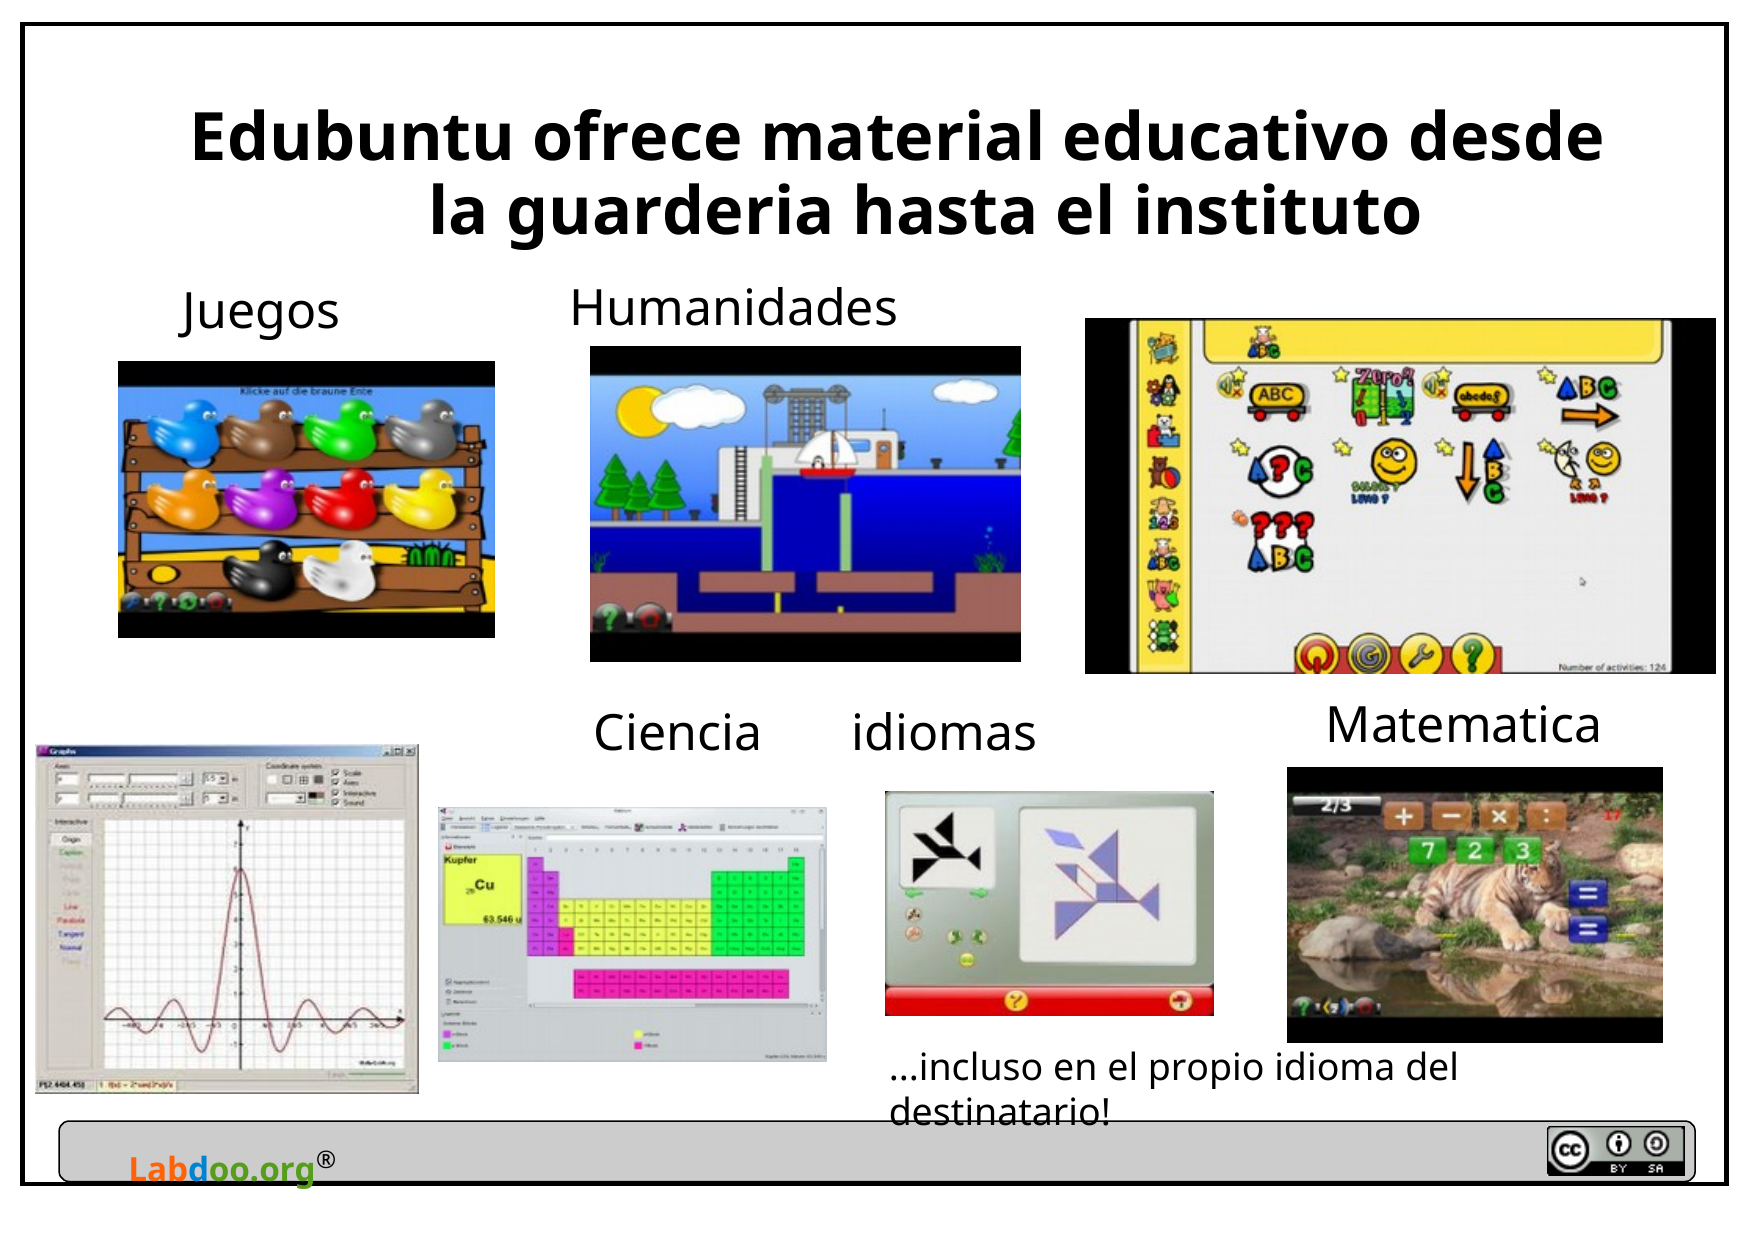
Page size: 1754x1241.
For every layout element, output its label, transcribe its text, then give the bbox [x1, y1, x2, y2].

text_box ...incluso en el propio idioma del destinatario! [874, 1035, 1690, 1111]
picture [1287, 767, 1663, 1035]
picture [1547, 1126, 1685, 1176]
list Edubuntu ofrece material educativo desde la guarderia hasta el instituto [161, 96, 1634, 1062]
text_box Juegos [168, 271, 414, 347]
picture [118, 361, 495, 638]
text_box Matematicas [1311, 684, 1634, 760]
text_box Ciencia [578, 692, 837, 768]
text_box idiomas [837, 692, 1099, 768]
picture [885, 791, 1214, 1016]
picture [1085, 318, 1716, 674]
picture [590, 346, 1021, 662]
text_box Labdoo.org® [113, 1115, 1191, 1194]
picture [35, 744, 419, 1094]
text_box Humanidades [555, 267, 1102, 343]
picture [438, 807, 827, 1062]
